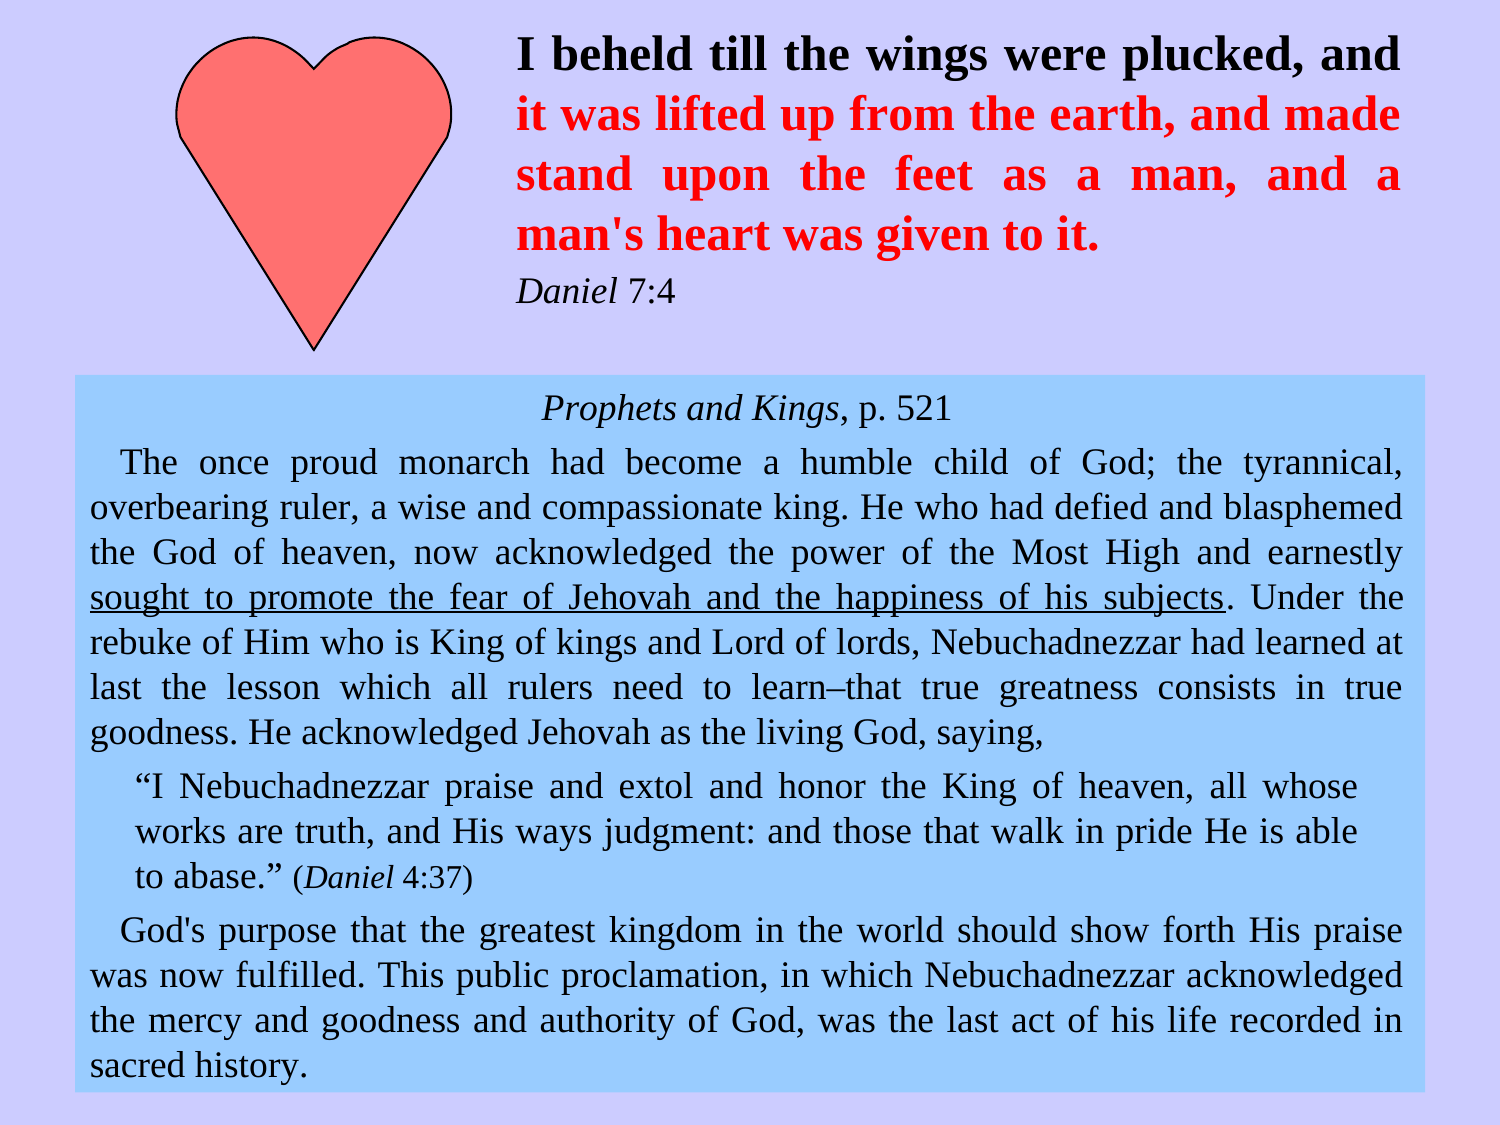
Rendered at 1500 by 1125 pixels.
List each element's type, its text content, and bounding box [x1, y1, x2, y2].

text_box Prophets and Kings, p. 521 The once proud monarch had become a humble child of God; the tyrannical, overbearing ruler, a wise and compassionate king. He who had defied and blasphemed the God of heaven, now acknowledged the power of the Most High and earnestly sought to promote the fear of Jehovah and the happiness of his subjects. Under the rebuke of Him who is King of kings and Lord of lords, Nebuchadnezzar had learned at last the lesson which all rulers need to learn–that true greatness consists in true goodness. He acknowledged Jehovah as the living God, saying, “I Nebuchadnezzar praise and extol and honor the King of heaven, all whose works are truth, and His ways judgment: and those that walk in pride He is able to abase.” (Daniel 4:37) God's purpose that the greatest kingdom in the world should show forth His praise was now fulfilled. This public proclamation, in which Nebuchadnezzar acknowledged the mercy and goodness and authority of God, was the last act of his life recorded in sacred history. [75, 374, 1426, 1093]
text_box I beheld till the wings were plucked, and it was lifted up from the earth, and made stand upon the feet as a man, and a man's heart was given to it. Daniel 7:4 [501, 12, 1417, 319]
text_box [176, 37, 452, 351]
